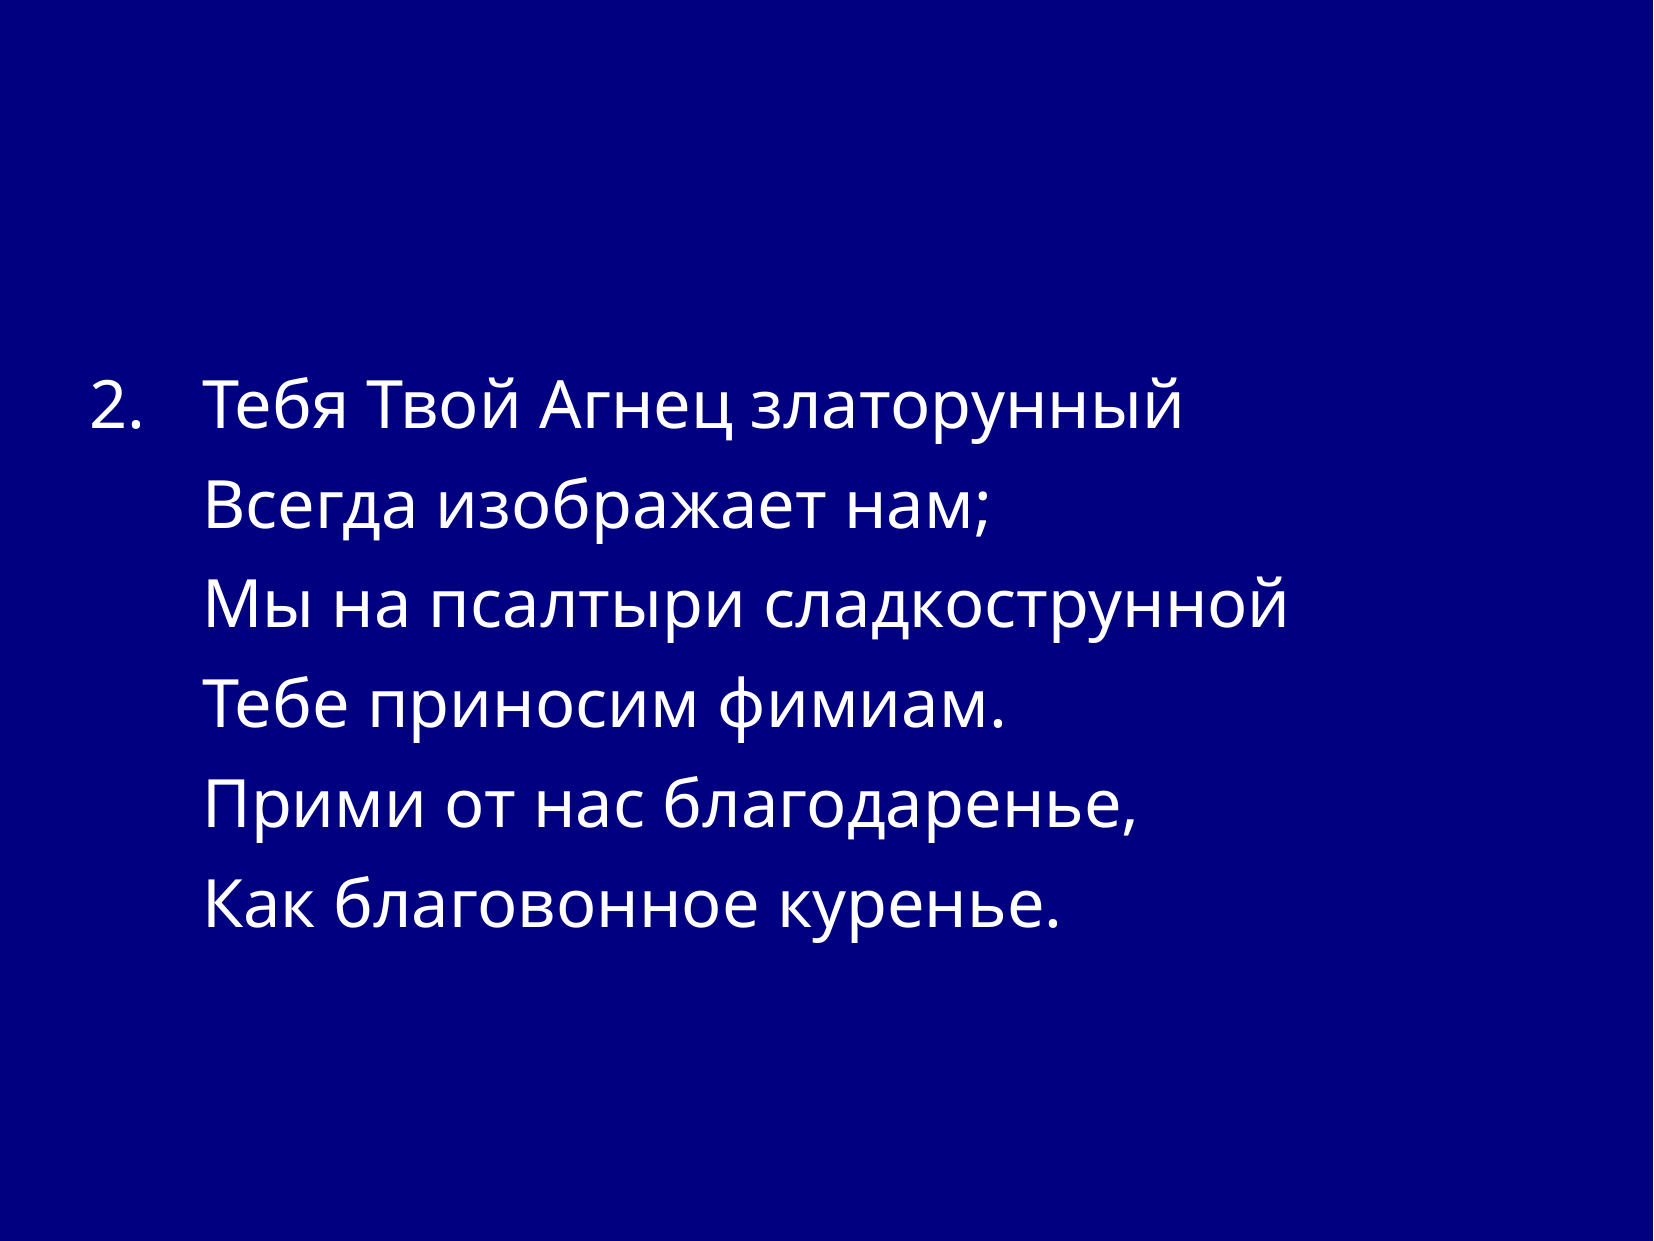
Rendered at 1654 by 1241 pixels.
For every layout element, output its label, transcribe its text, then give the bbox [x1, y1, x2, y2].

text_box 2. Тебя Твой Агнец златорунный Всегда изображает нам; Мы на псалтыри сладкострунной Тебе приносим фимиам. Прими от нас благодаренье, Как благовонное куренье. [75, 150, 1576, 1163]
